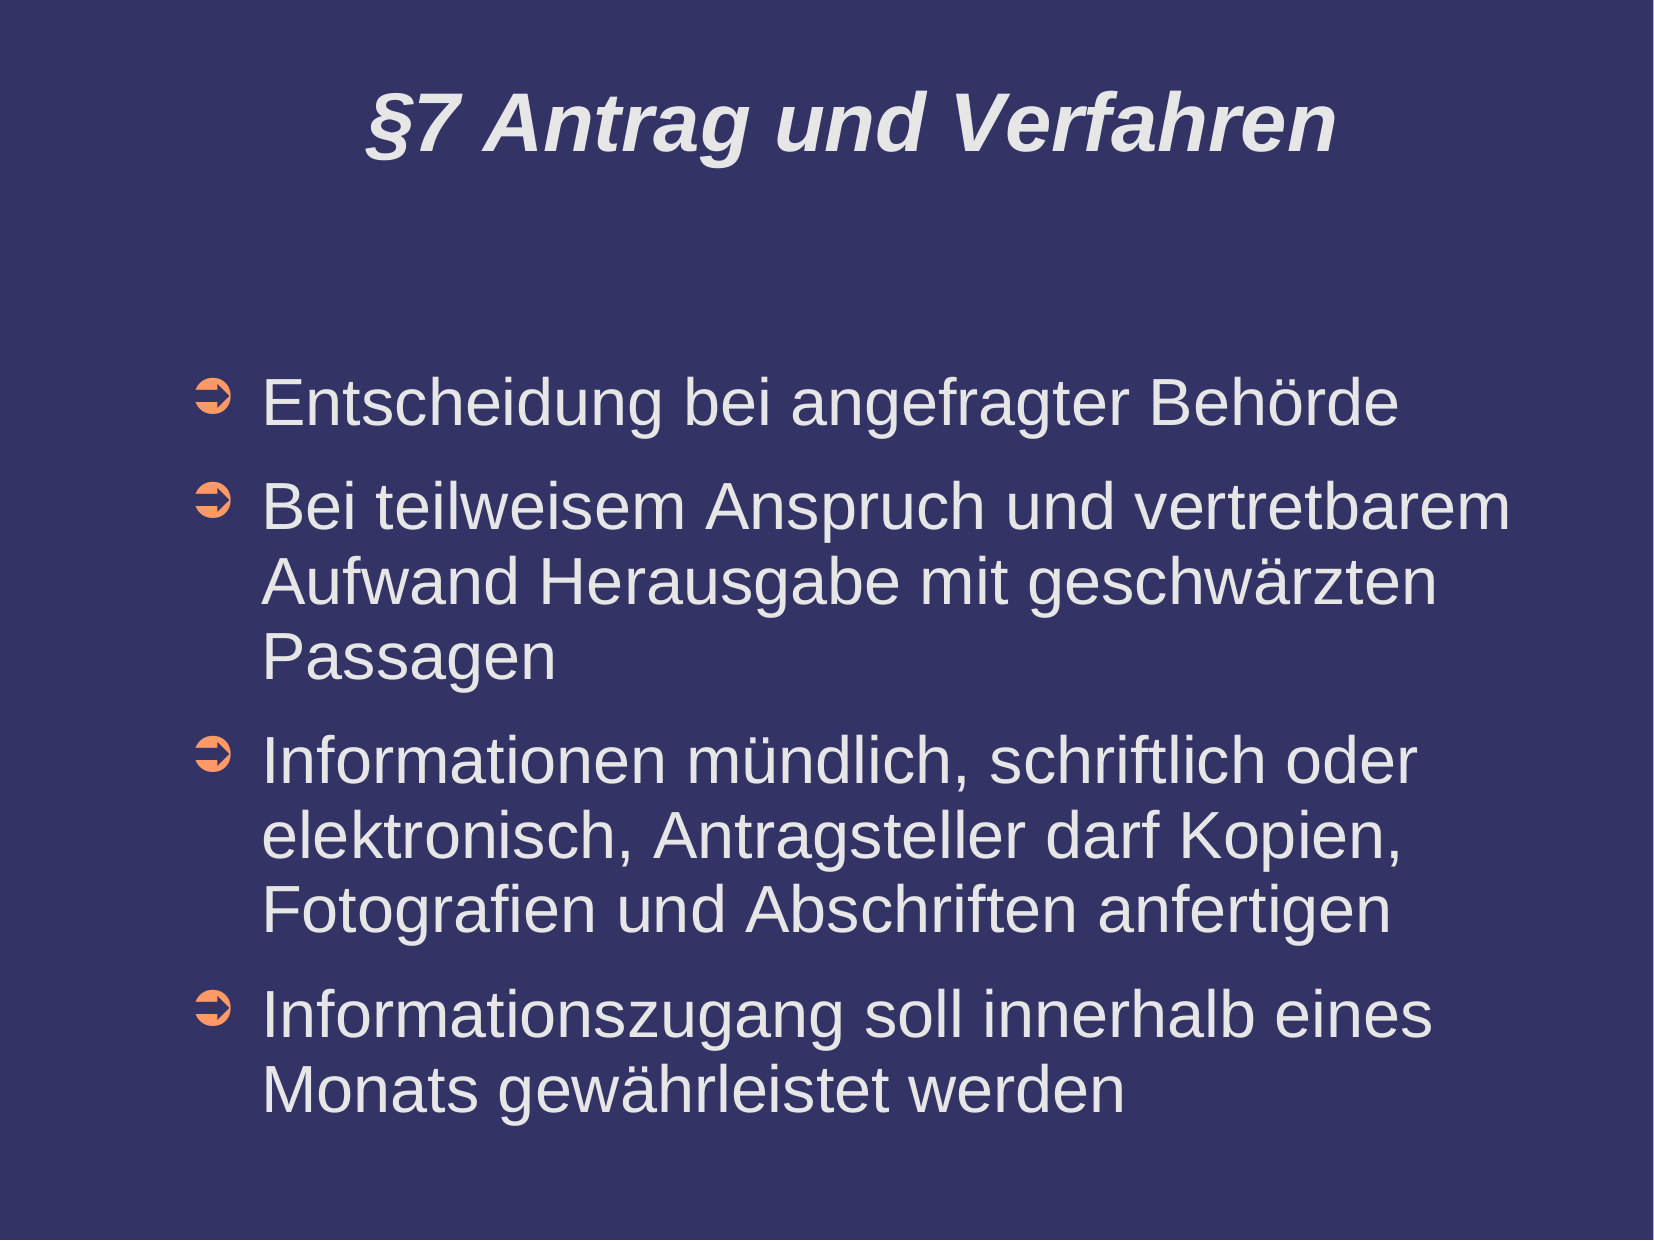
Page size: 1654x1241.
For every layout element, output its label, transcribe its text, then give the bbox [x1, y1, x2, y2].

list Entscheidung bei angefragter Behörde Bei teilweisem Anspruch und vertretbarem Aufwand Herausgabe mit geschwärzten Passagen Informationen mündlich, schriftlich oder elektronisch, Antragsteller darf Kopien, Fotografien und Abschriften anfertigen Informationszugang soll innerhalb eines Monats gewährleistet werden [178, 364, 1570, 1147]
title §7 Antrag und Verfahren [117, 19, 1530, 227]
